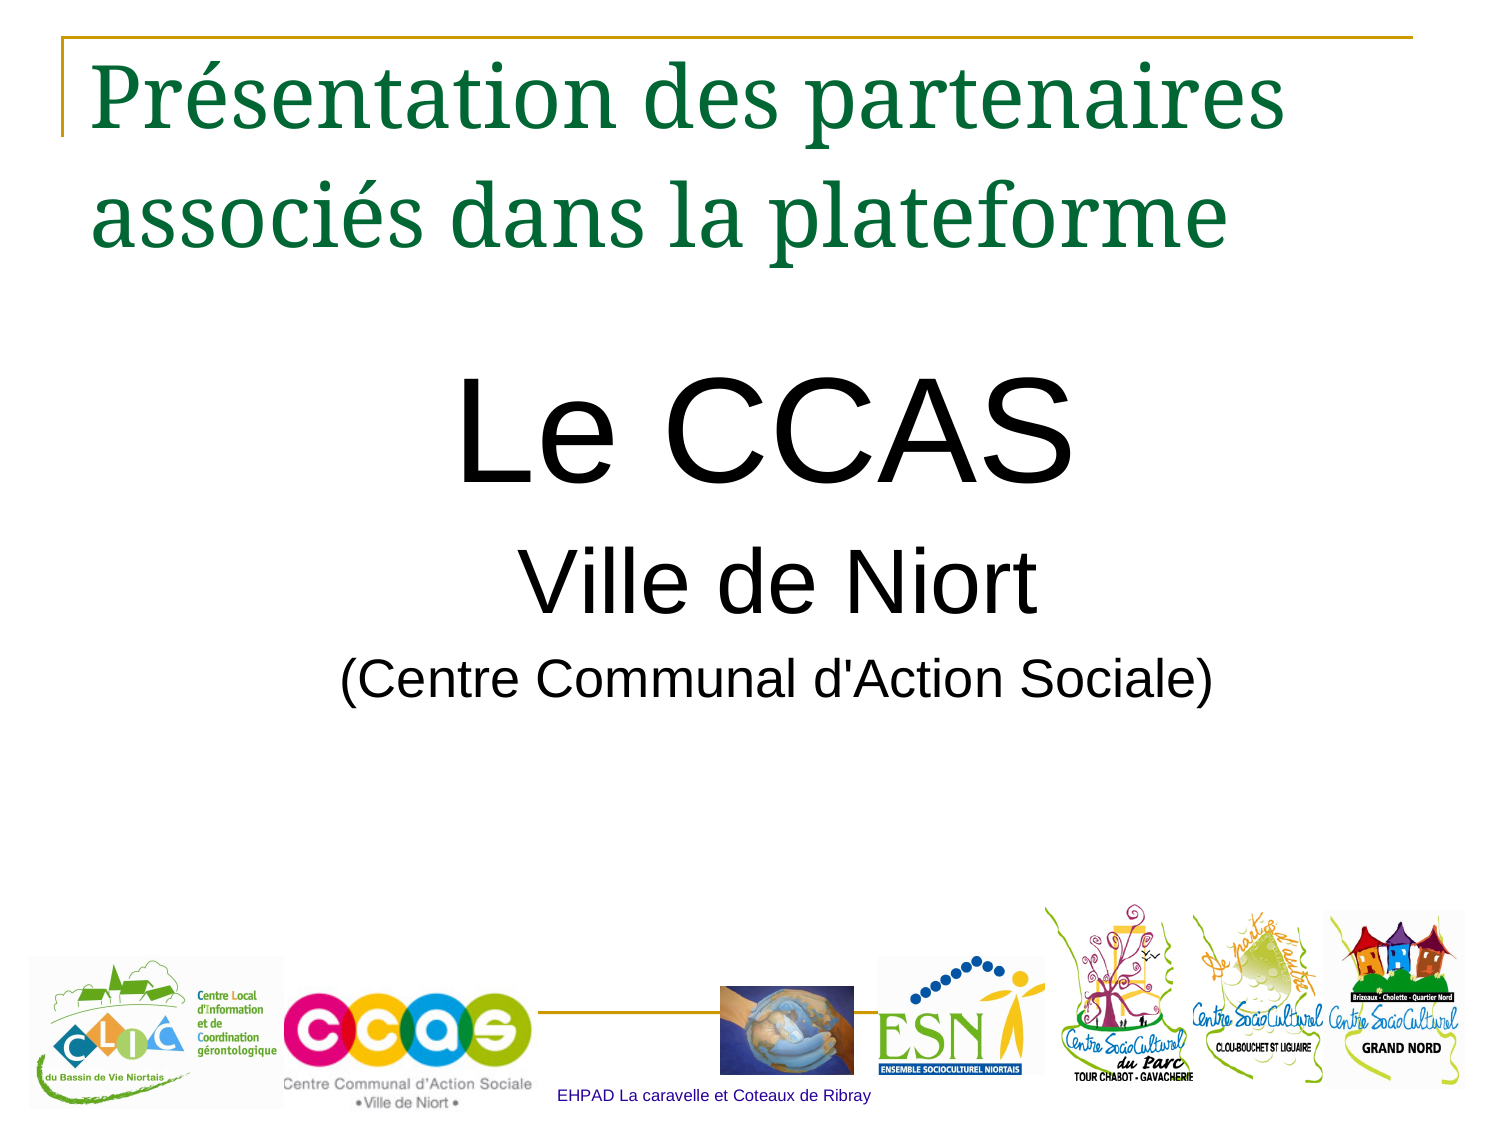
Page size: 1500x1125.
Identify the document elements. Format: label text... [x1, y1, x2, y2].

picture [878, 903, 1465, 1089]
picture [29, 956, 538, 1113]
list Le CCAS Ville de Niort (Centre Communal d'Action Sociale) [75, 339, 1426, 833]
title Présentation des partenaires associés dans la plateforme [75, 44, 1426, 263]
picture [543, 956, 854, 1076]
text_box EHPAD La caravelle et Coteaux de Ribray [531, 1076, 898, 1125]
